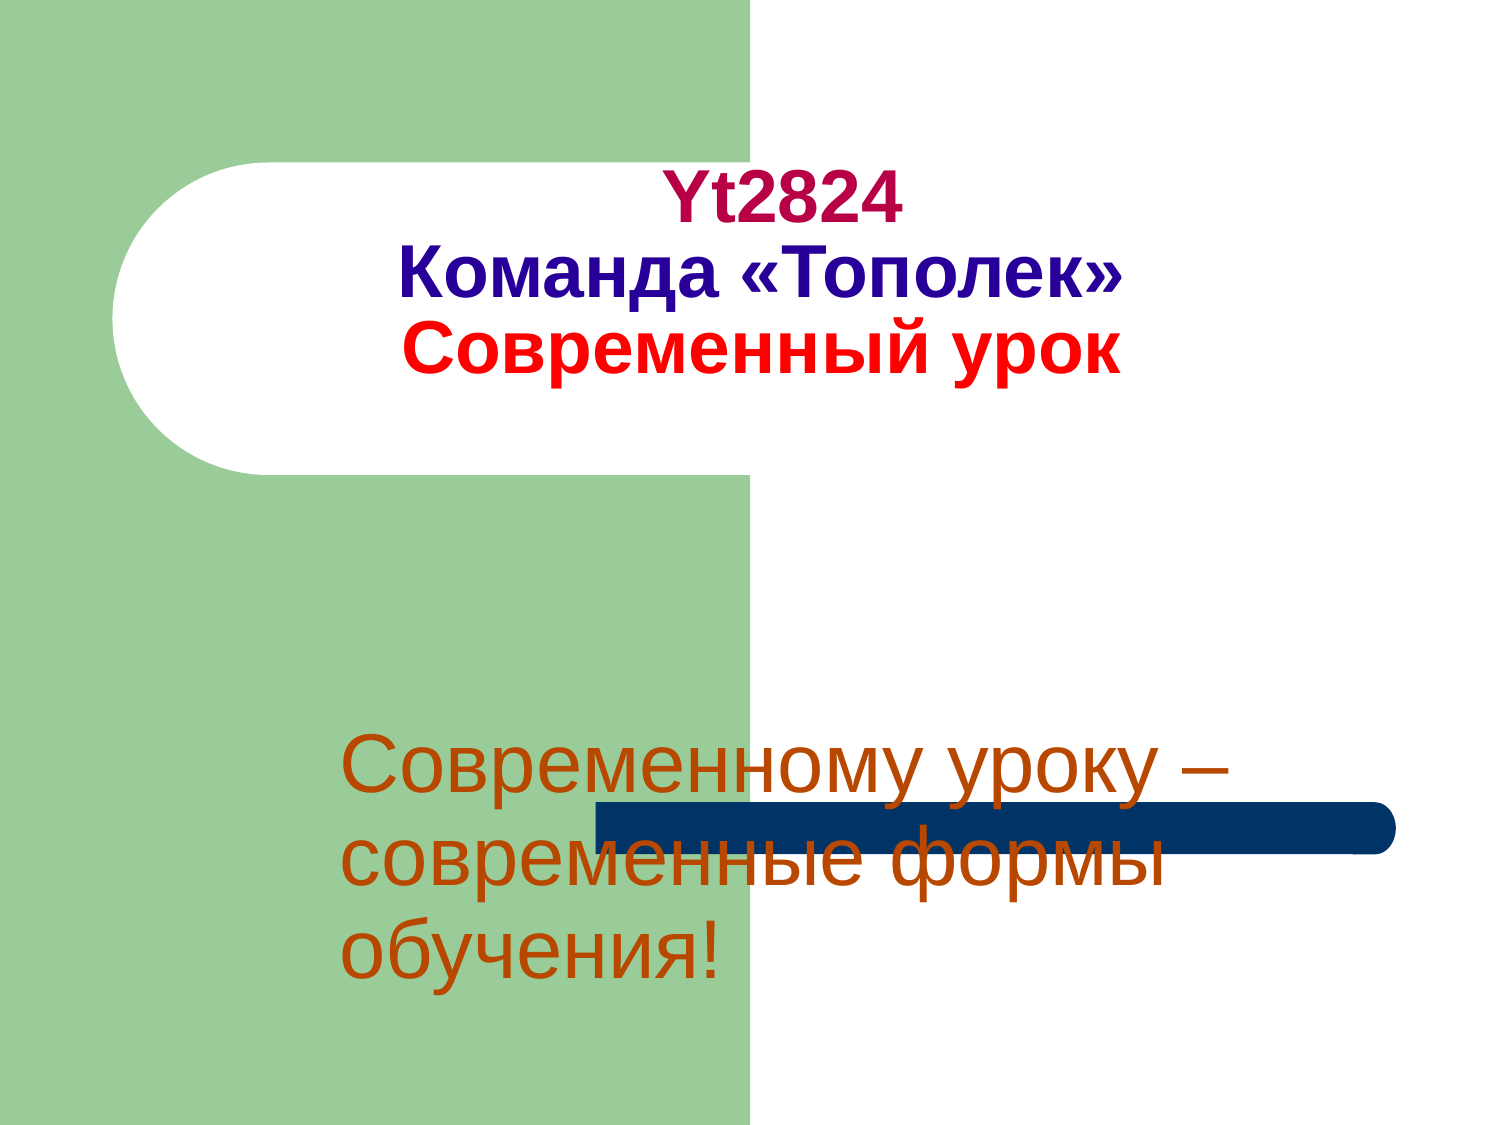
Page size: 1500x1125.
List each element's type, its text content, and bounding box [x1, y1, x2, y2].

subtitle Современному уроку – современные формы обучения! [324, 561, 1447, 1004]
title Yt2824 Команда «Тополек» Современный урок [96, 150, 1447, 485]
